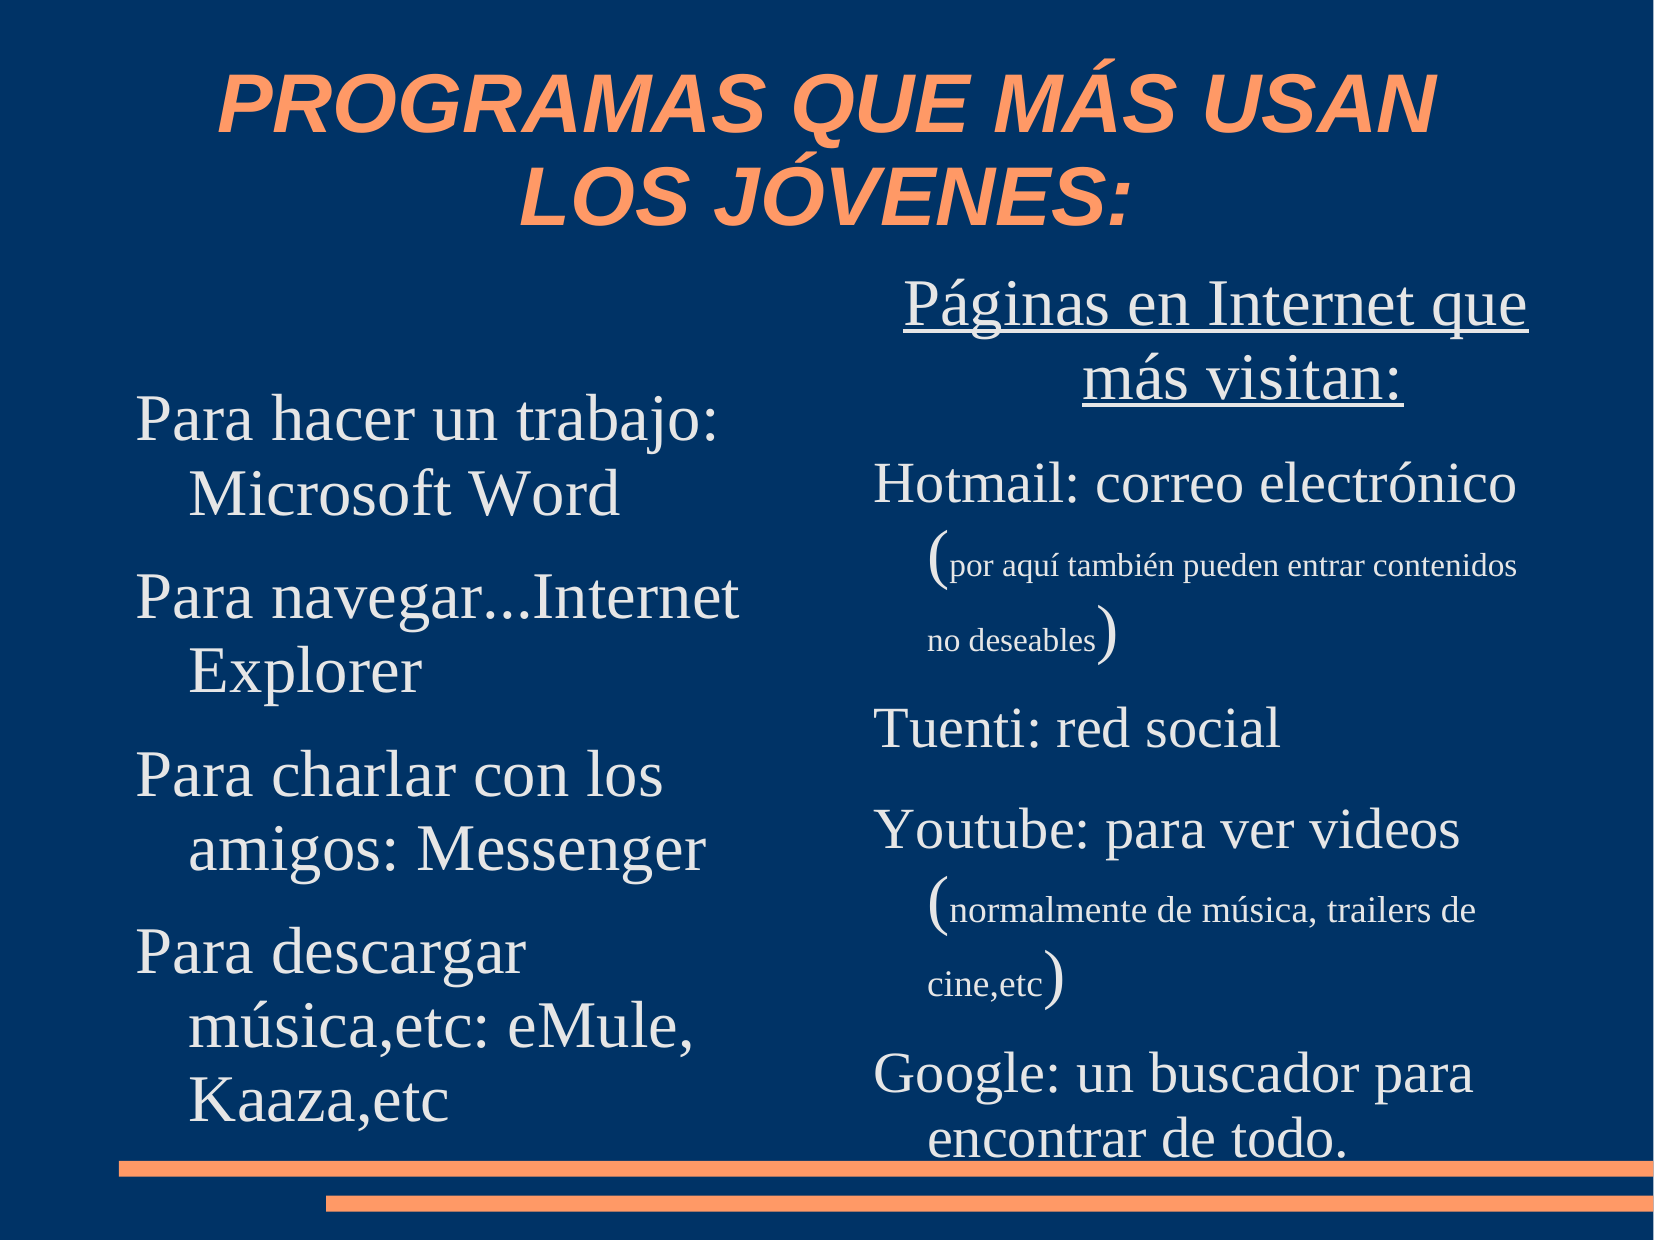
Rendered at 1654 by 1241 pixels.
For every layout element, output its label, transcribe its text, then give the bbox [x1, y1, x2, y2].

title PROGRAMAS QUE MÁS USAN LOS JÓVENES: [121, 46, 1534, 254]
list Para hacer un trabajo: Microsoft Word Para navegar...Internet Explorer Para charlar con los amigos: Messenger Para descargar música,etc: eMule, Kaaza,etc [118, 381, 821, 1241]
list Páginas en Internet que más visitan: Hotmail: correo electrónico (por aquí también pueden entrar contenidos no deseables) Tuenti: red social Youtube: para ver videos (normalmente de música, trailers de cine,etc) Google: un buscador para encontrar de todo. [856, 265, 1559, 1241]
